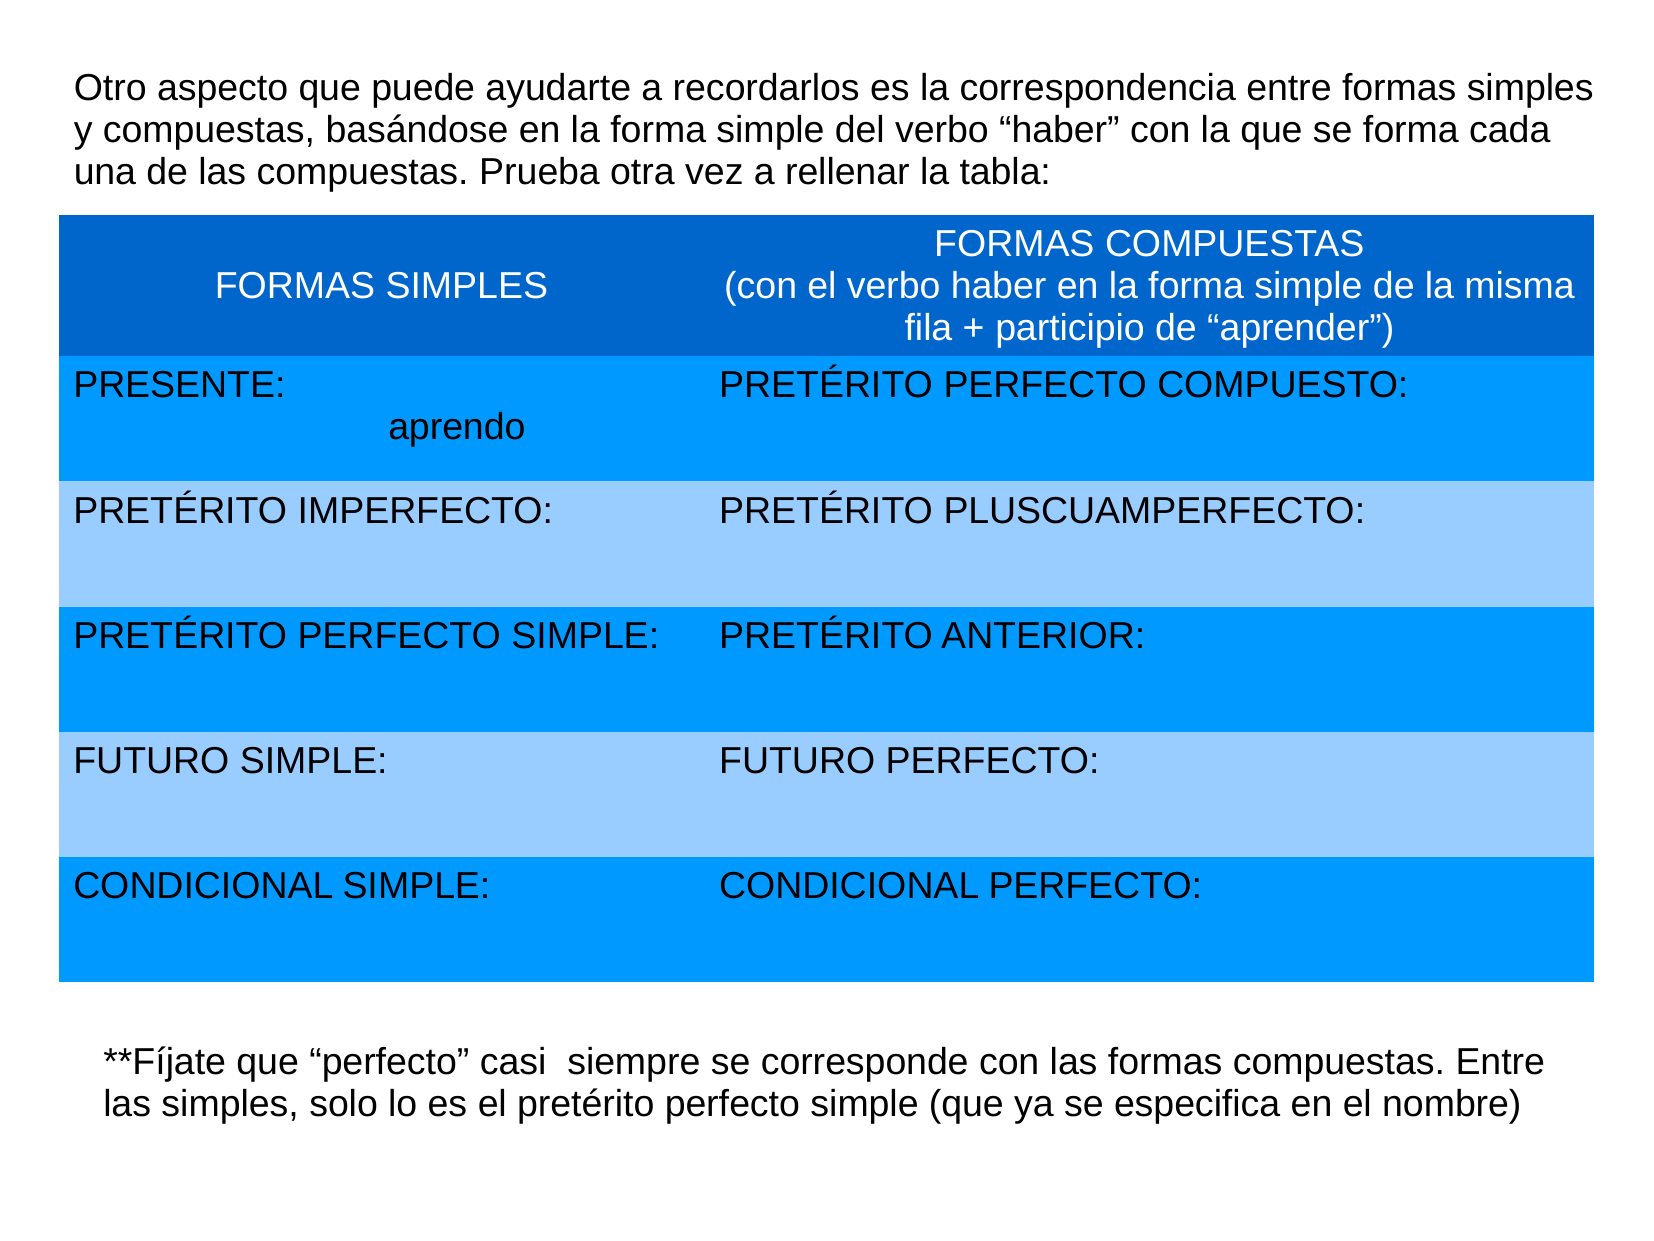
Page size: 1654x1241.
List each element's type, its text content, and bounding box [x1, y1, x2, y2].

table_header FORMAS COMPUESTAS (con el verbo haber en la forma simple de la misma fila + participio de “aprender”) [704, 215, 1594, 356]
table_cell FUTURO SIMPLE: [59, 732, 704, 857]
table_cell PRESENTE: aprendo [59, 356, 704, 481]
table_cell FUTURO PERFECTO: [704, 732, 1594, 857]
table_cell PRETÉRITO PLUSCUAMPERFECTO: [704, 481, 1594, 607]
text_box Otro aspecto que puede ayudarte a recordarlos es la correspondencia entre formas simples y compuestas, basándose en la forma simple del verbo “haber” con la que se forma cada una de las compuestas. Prueba otra vez a rellenar la tabla: [59, 59, 1625, 201]
table_cell PRETÉRITO IMPERFECTO: [59, 481, 704, 607]
table_cell CONDICIONAL PERFECTO: [704, 857, 1594, 982]
table_header FORMAS SIMPLES [59, 215, 704, 356]
table_cell PRETÉRITO ANTERIOR: [704, 607, 1594, 732]
text_box **Fíjate que “perfecto” casi siempre se corresponde con las formas compuestas. Entre las simples, solo lo es el pretérito perfecto simple (que ya se especifica en el nombre) [88, 1033, 1565, 1133]
table_cell CONDICIONAL SIMPLE: [59, 857, 704, 982]
table_cell PRETÉRITO PERFECTO SIMPLE: [59, 607, 704, 732]
table_cell PRETÉRITO PERFECTO COMPUESTO: [704, 356, 1594, 481]
